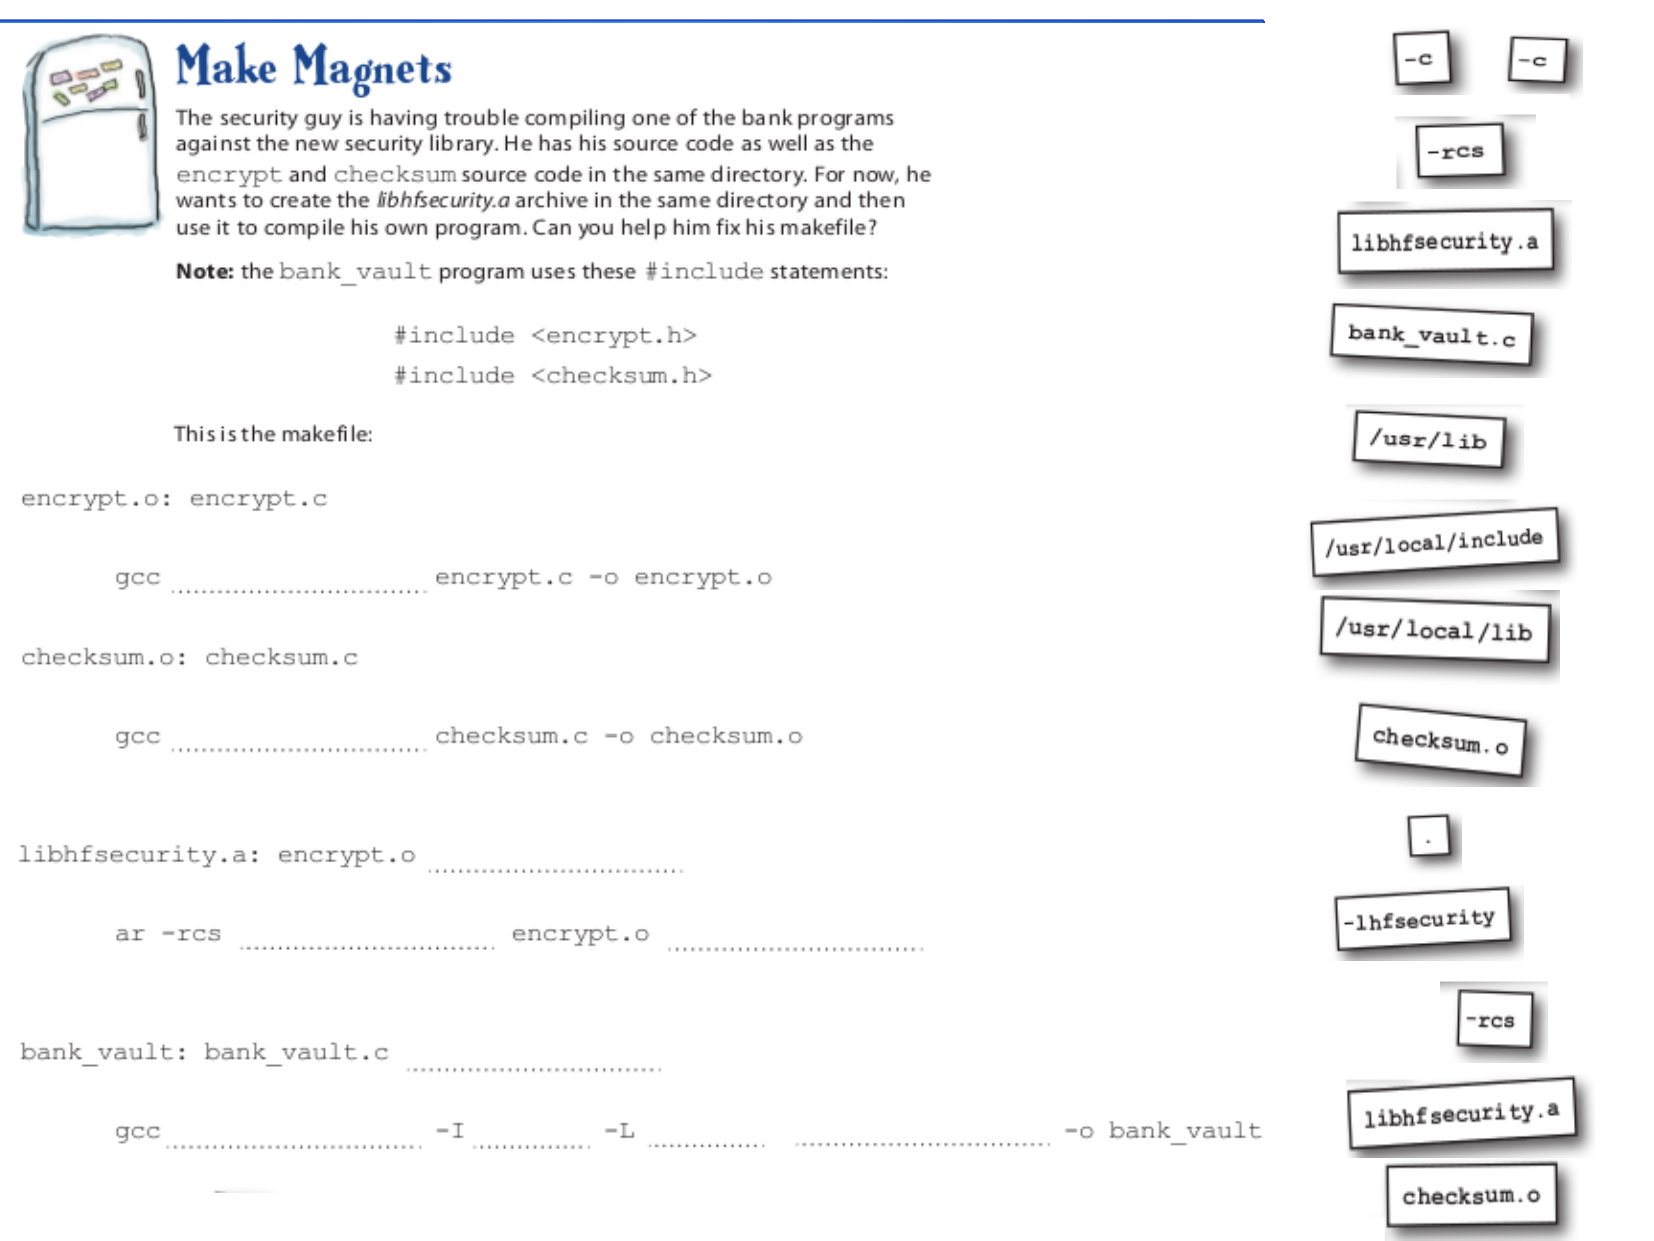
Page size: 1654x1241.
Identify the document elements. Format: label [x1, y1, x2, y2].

picture [1346, 401, 1524, 489]
picture [1322, 885, 1524, 961]
picture [1440, 980, 1548, 1063]
picture [1395, 113, 1536, 189]
picture [1381, 15, 1477, 95]
picture [1299, 496, 1578, 787]
picture [1393, 803, 1462, 875]
picture [0, 23, 1288, 1193]
picture [1322, 200, 1572, 378]
picture [1346, 1074, 1595, 1241]
picture [1500, 23, 1583, 99]
